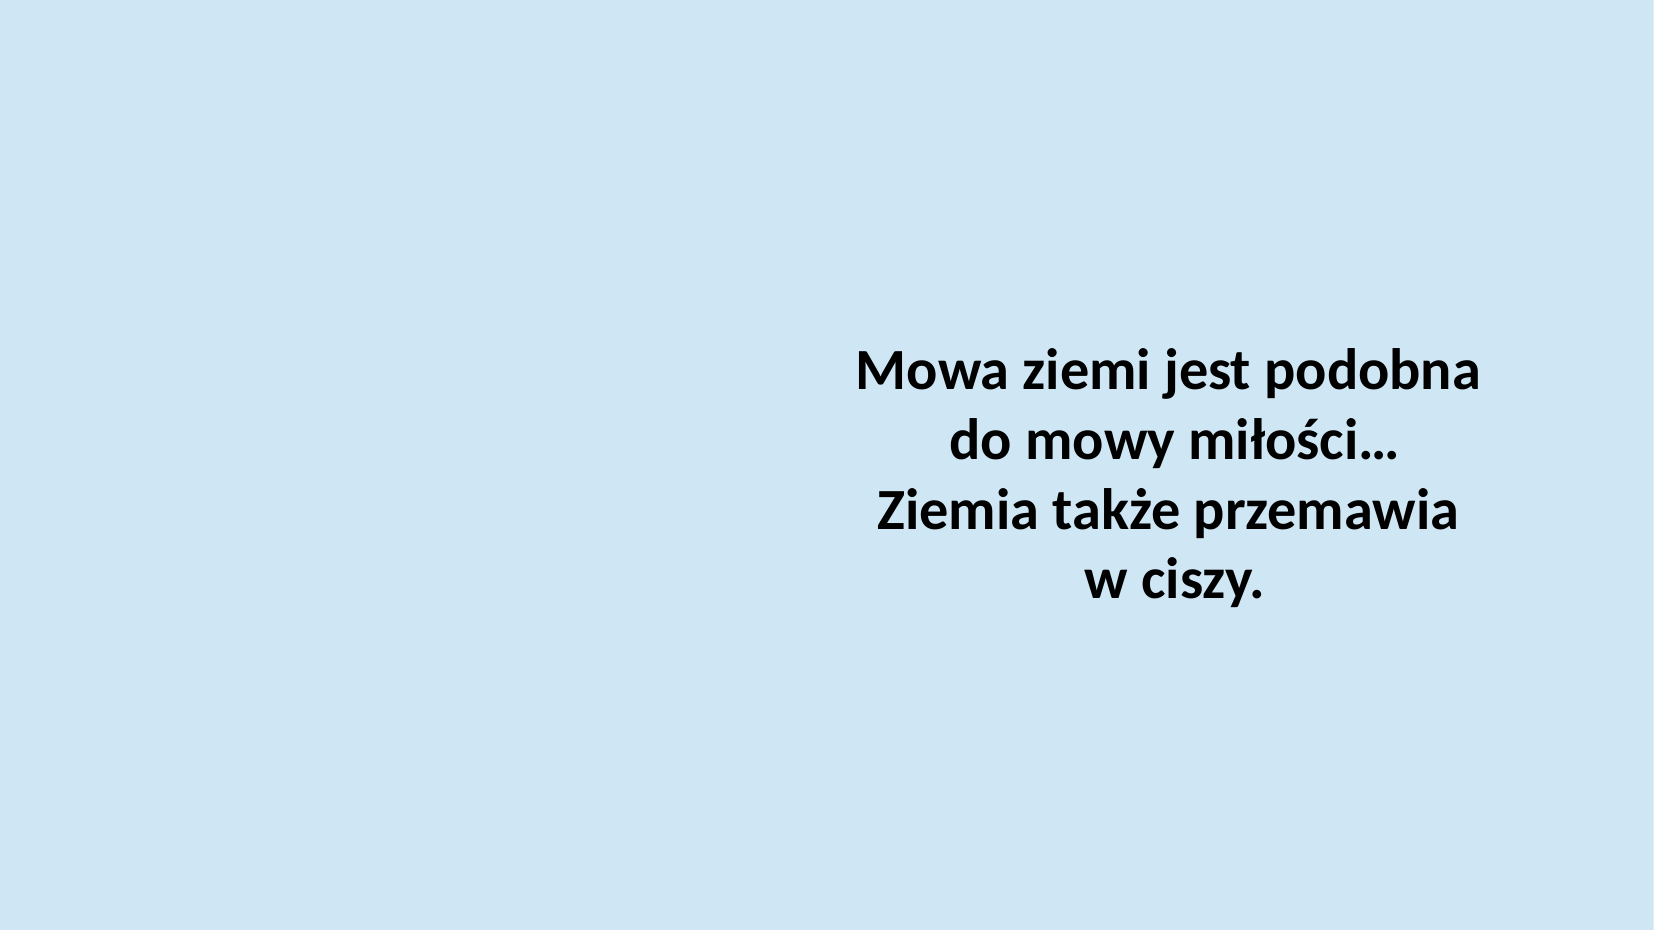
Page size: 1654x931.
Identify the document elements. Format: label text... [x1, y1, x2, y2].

text_box Mowa ziemi jest podobna do mowy miłości… Ziemia także przemawia w ciszy. [696, 323, 1654, 619]
